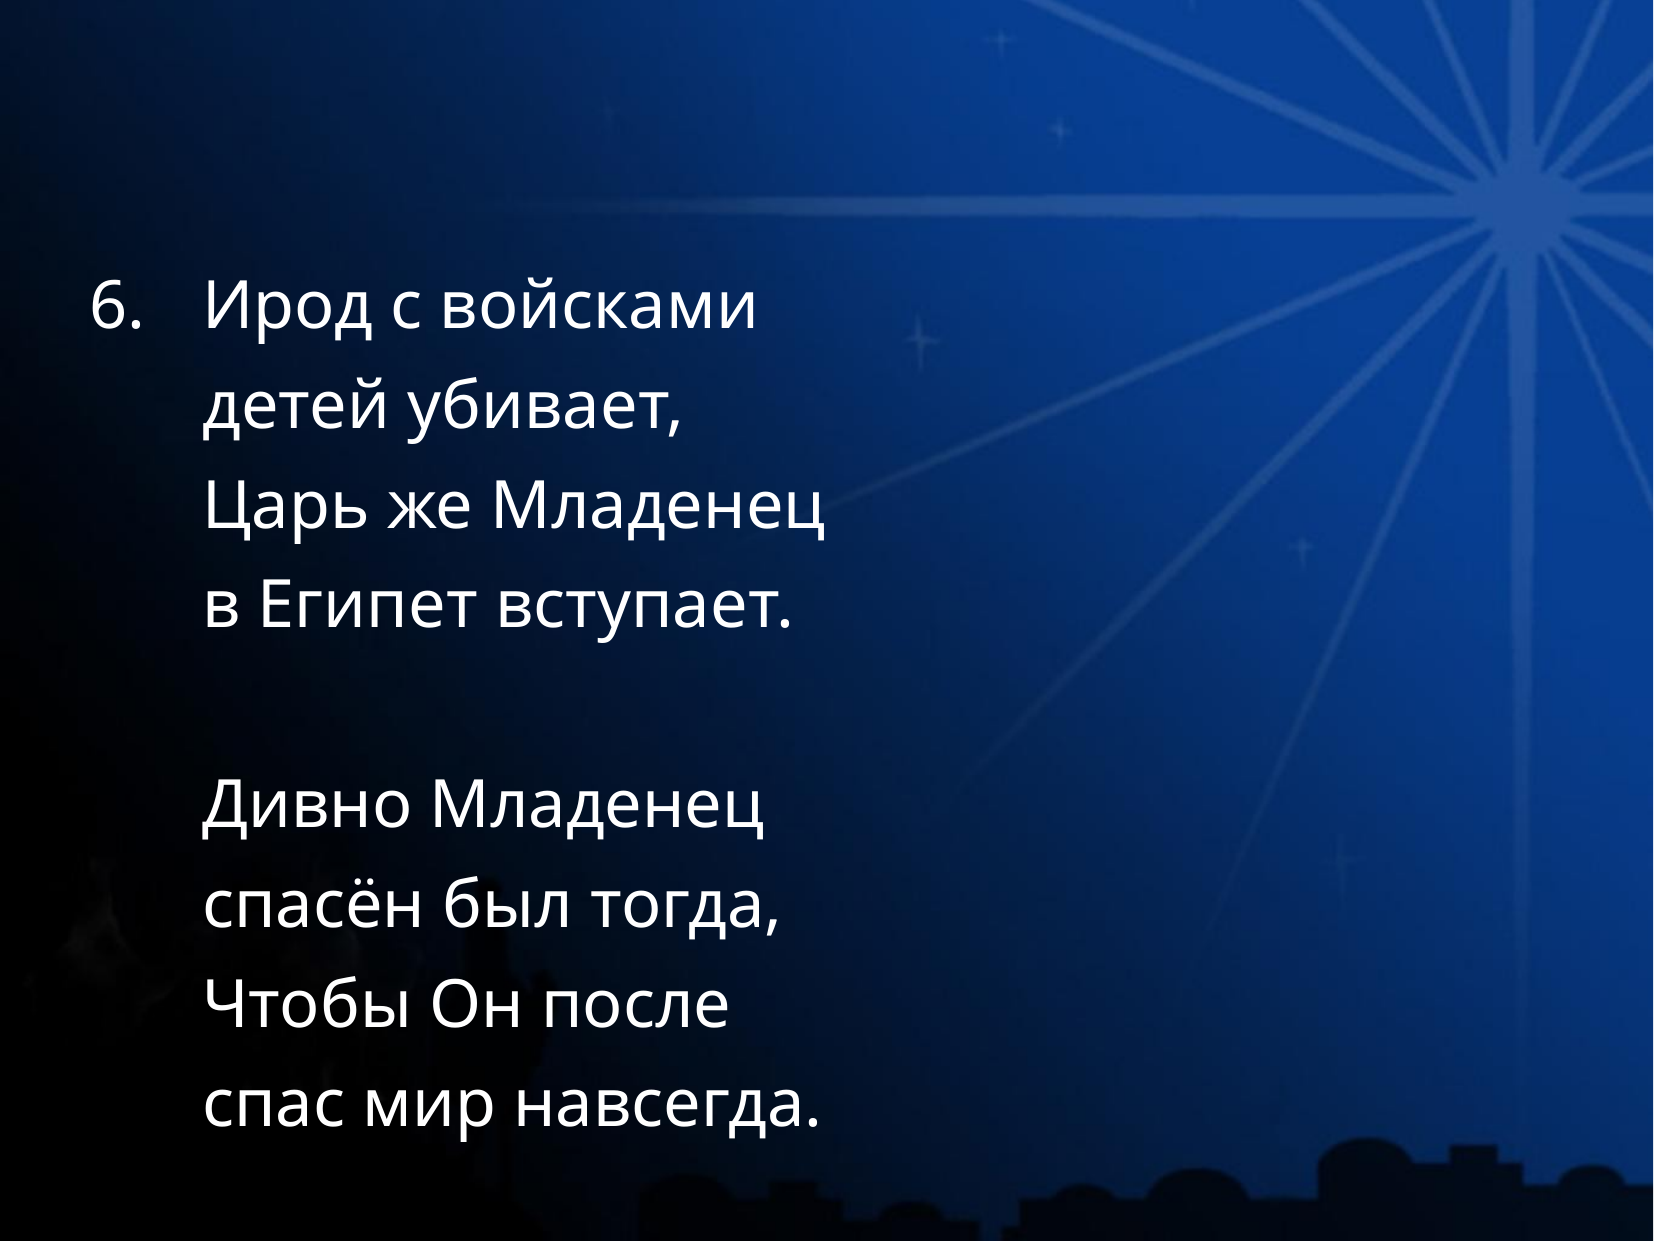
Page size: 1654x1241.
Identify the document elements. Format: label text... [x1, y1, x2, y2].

picture [0, 0, 1654, 1241]
text_box 6. Ирод с войсками детей убивает, Царь же Младенец в Египет вступает. Дивно Младенец спасён был тогда, Чтобы Он после спас мир навсегда. [75, 150, 1576, 1163]
